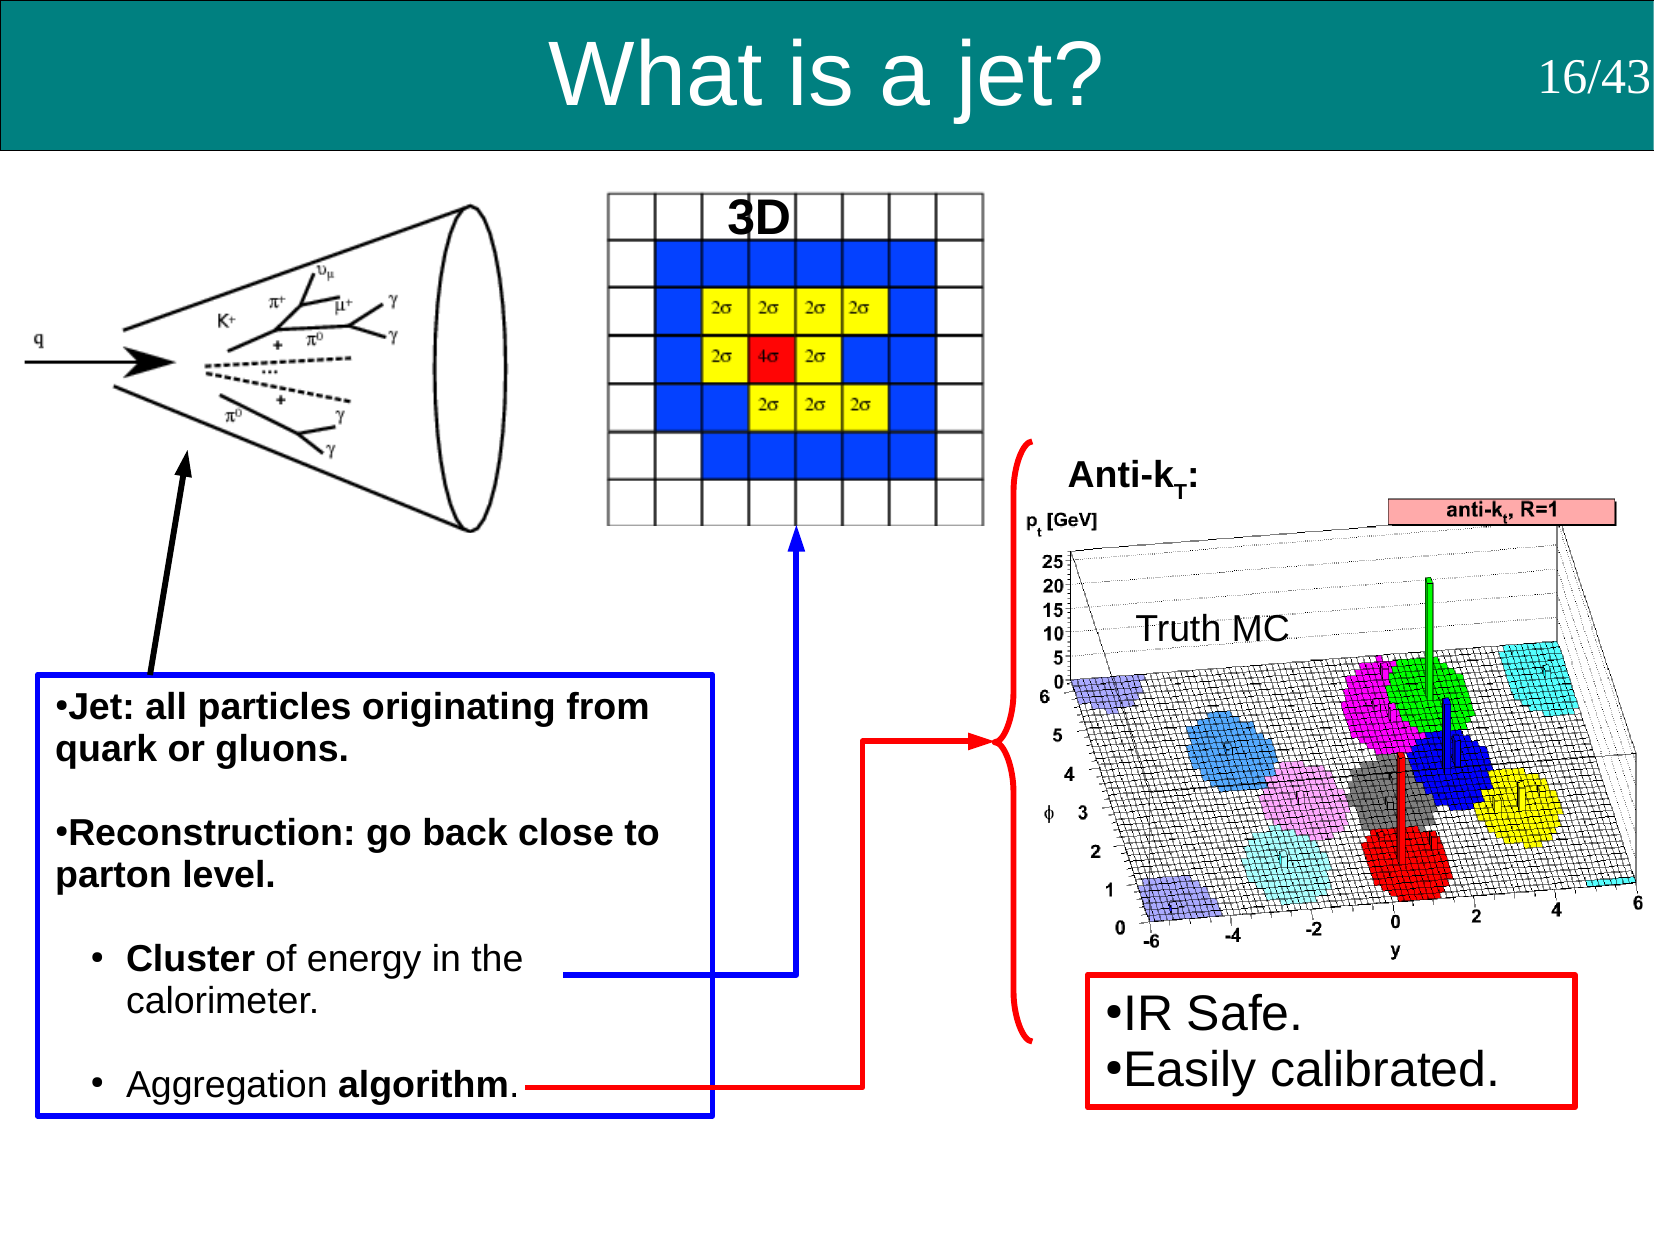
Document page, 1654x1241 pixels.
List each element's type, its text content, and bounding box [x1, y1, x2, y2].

text_box Anti-kT: [1050, 442, 1463, 515]
text_box Truth MC [1117, 597, 1343, 661]
text_box 3D [712, 181, 826, 253]
picture [1020, 460, 1646, 973]
title What is a jet? [82, 22, 1571, 126]
picture [584, 174, 1009, 526]
text_box Jet: all particles originating from quark or gluons. Reconstruction: go back close to parton level. Cluster of energy in the calorimeter. Aggregation algorithm. [37, 675, 713, 1116]
text_box IR Safe. Easily calibrated. [1087, 975, 1576, 1108]
picture [24, 182, 516, 533]
